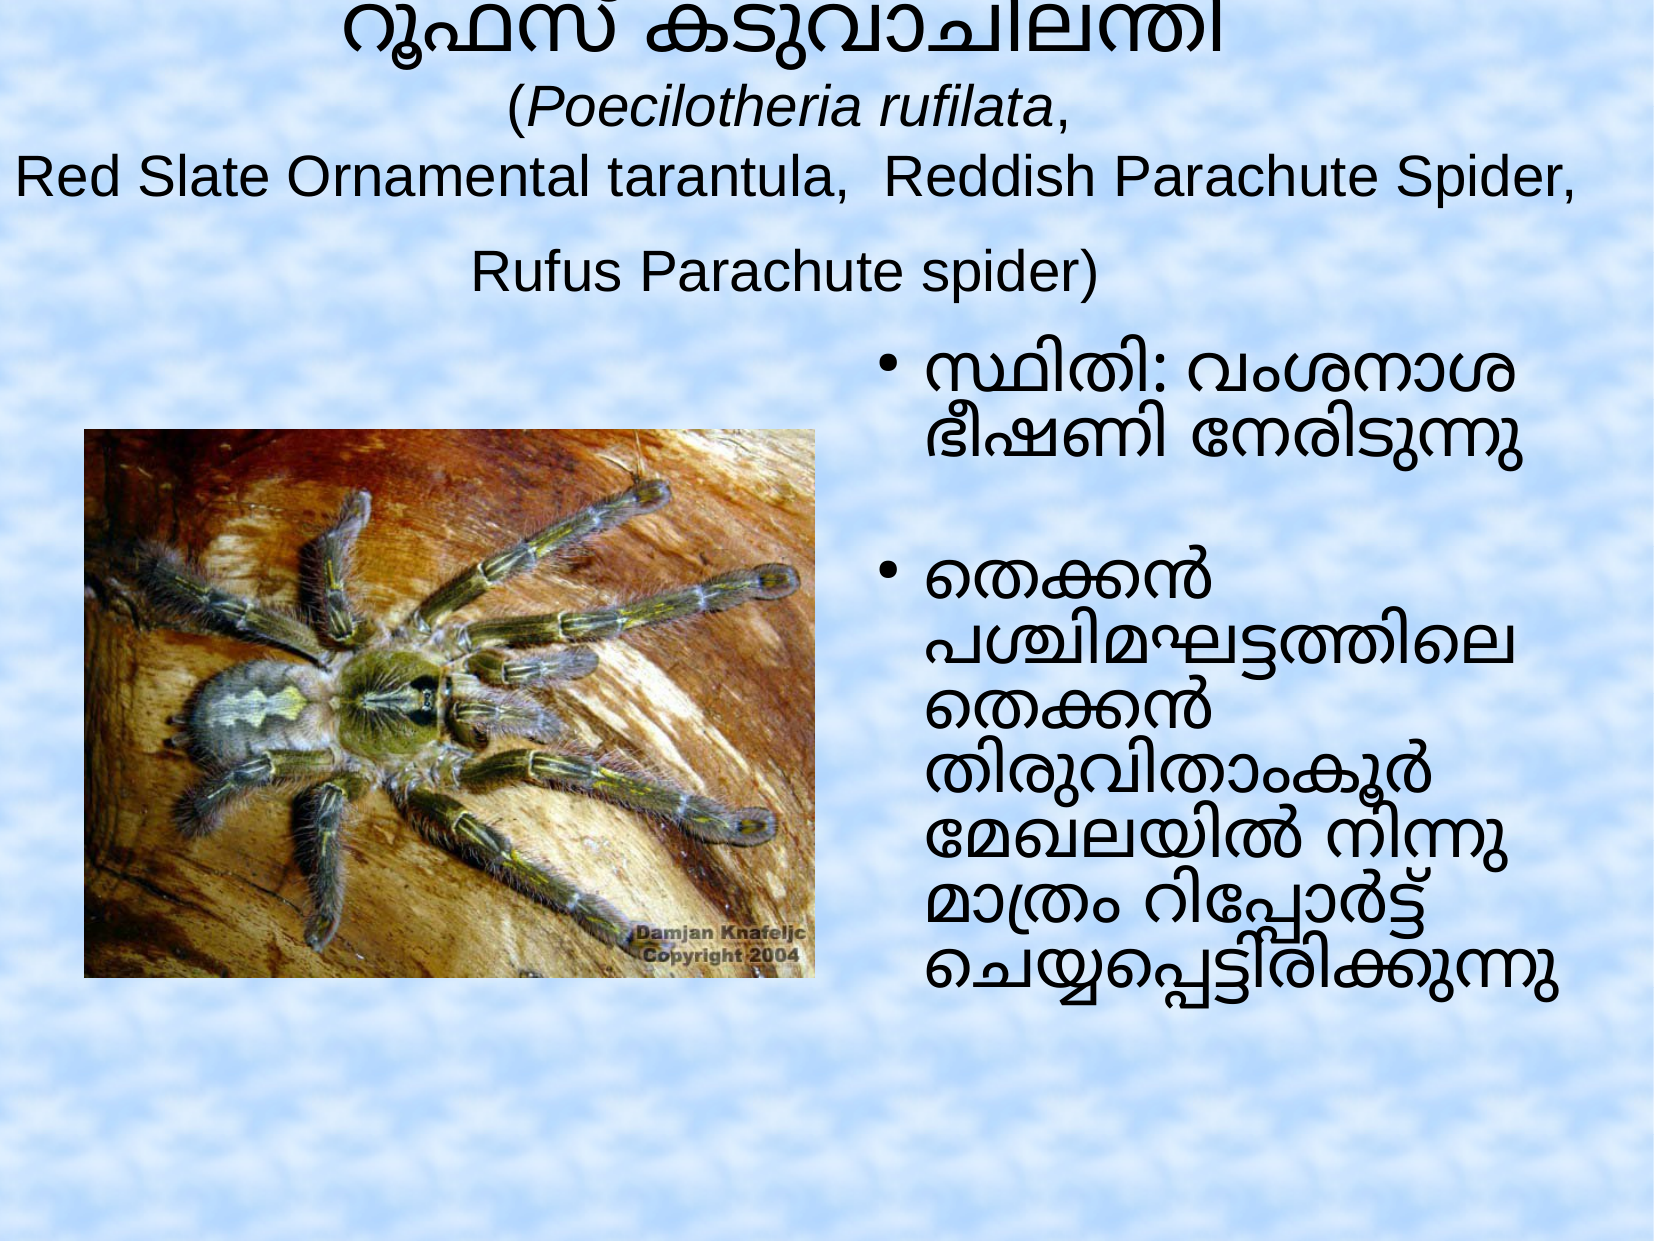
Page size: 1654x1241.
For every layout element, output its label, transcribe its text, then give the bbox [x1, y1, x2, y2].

list സ്ഥിതി: വംശനാശ ഭീഷണി നേരിടുന്നു തെക്കന്‍ പശ്ചിമഘട്ടത്തിലെ തെക്കന്‍ തിരുവിതാംകൂര്‍ മേഖലയില്‍ നിന്നു മാത്രം റിപ്പോര്‍ട്ട് ചെയ്യപ്പെട്ടിരിക്കുന്നു [845, 332, 1576, 1151]
title റൂഫസ് കടുവാചിലന്തി (Poecilotheria rufilata, Red Slate Ornamental tarantula, Reddish Parachute Spider, Rufus Parachute spider) [0, 0, 1625, 316]
picture [0, 0, 1654, 1241]
